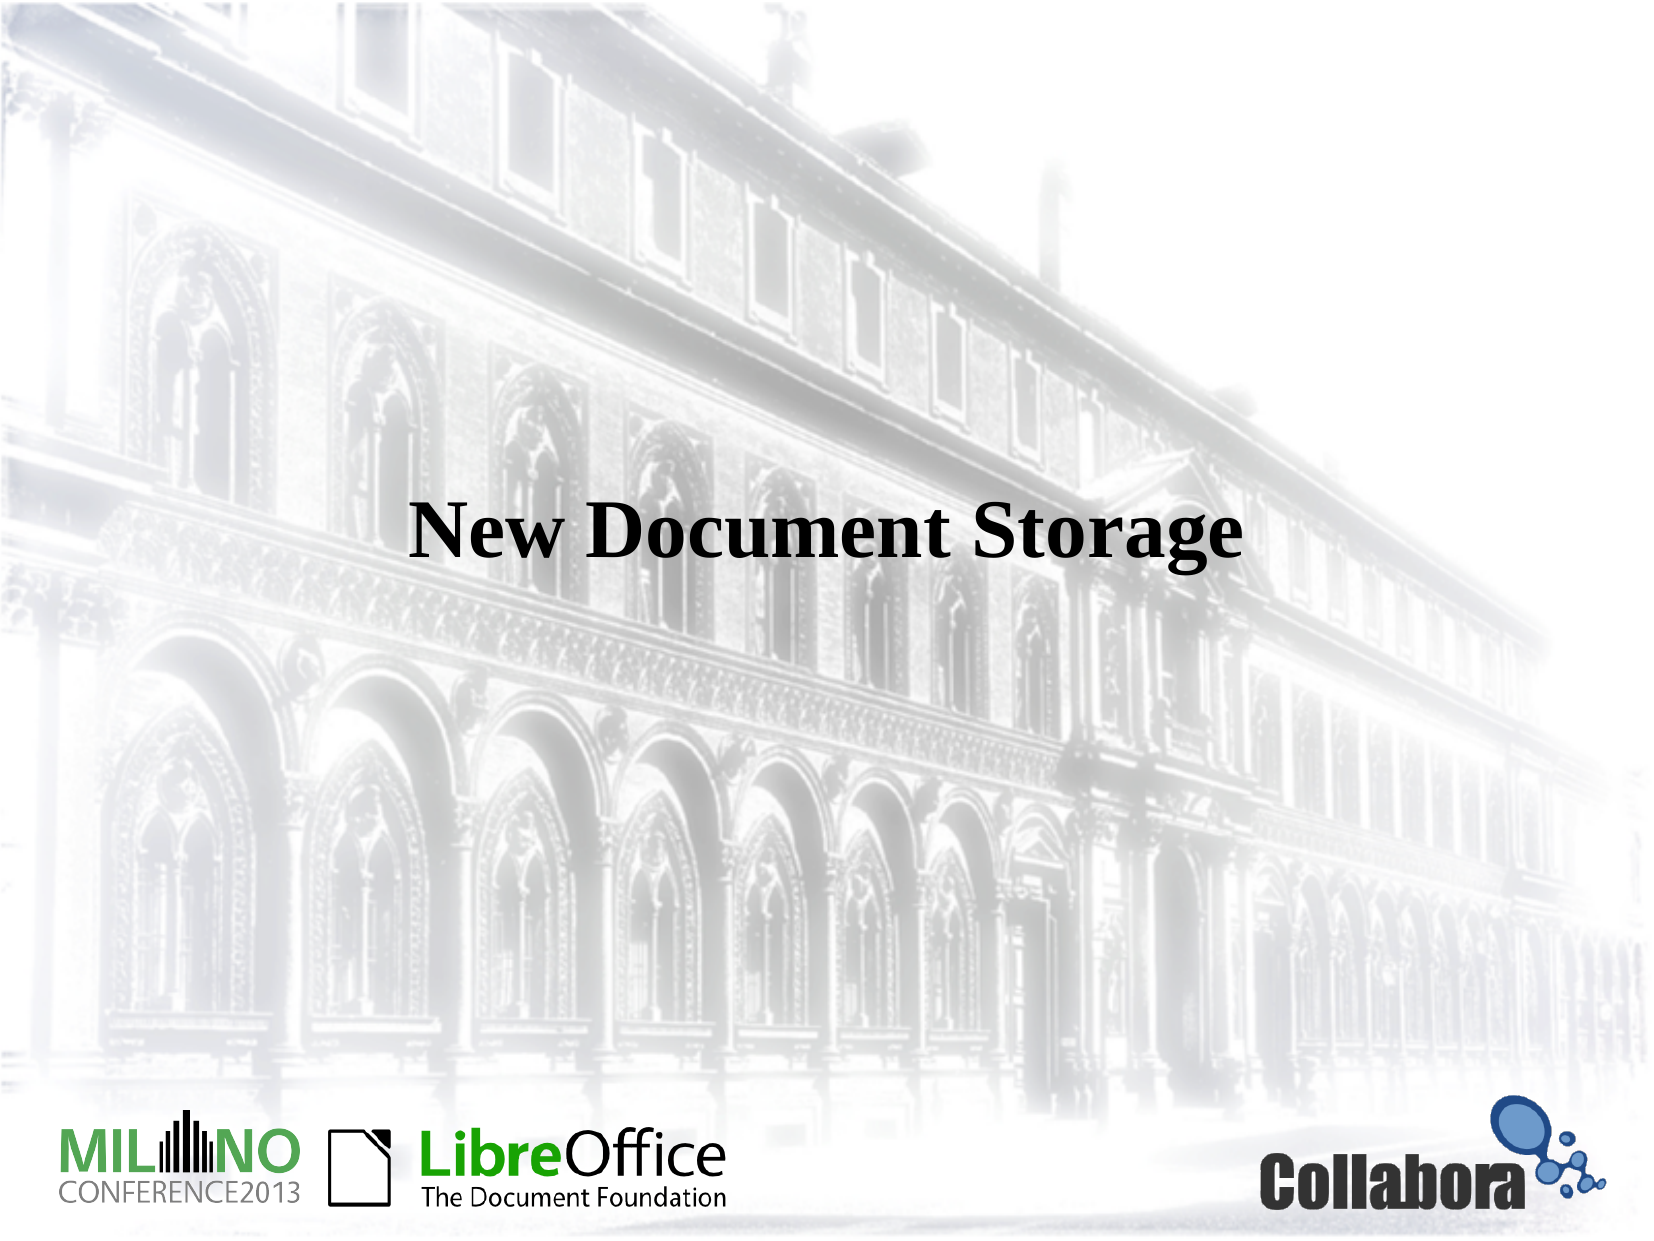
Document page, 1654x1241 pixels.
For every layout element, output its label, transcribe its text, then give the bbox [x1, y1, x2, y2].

picture [0, 2, 1652, 1241]
subtitle New Document Storage [82, 483, 1571, 576]
